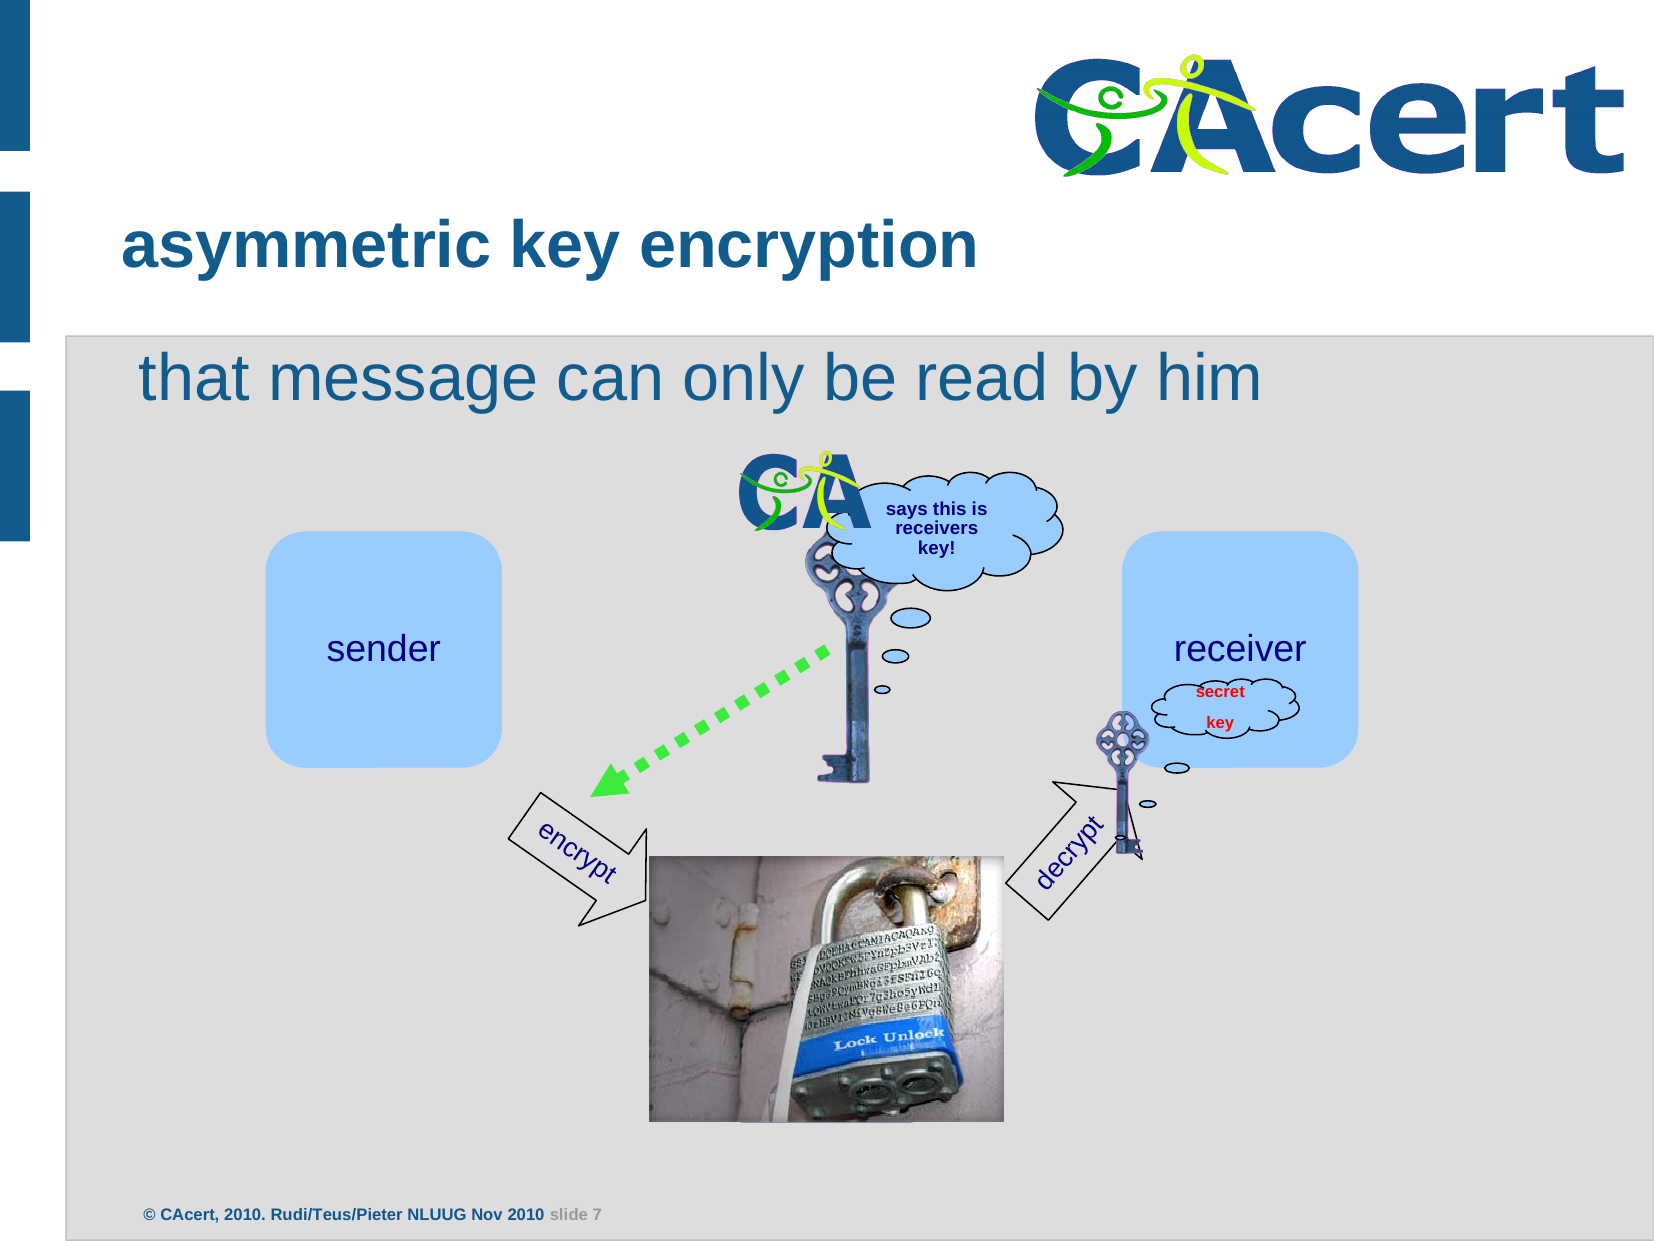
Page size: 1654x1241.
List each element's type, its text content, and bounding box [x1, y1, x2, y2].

text_box sender [265, 531, 502, 768]
text_box secret key [1164, 763, 1190, 774]
text_box encrypt [508, 792, 647, 926]
text_box says this is receivers key! [827, 472, 1063, 591]
list that message can only be read by him [121, 344, 1595, 1238]
text_box receiver [1122, 531, 1359, 768]
text_box decrypt [1005, 781, 1104, 921]
text_box secret key [1151, 679, 1300, 739]
title asymmetric key encryption [121, 177, 1533, 316]
picture [649, 856, 1004, 1122]
text_box says this is receivers key! [890, 608, 931, 628]
picture [1092, 708, 1153, 857]
picture [738, 450, 916, 789]
picture [1033, 53, 1625, 178]
